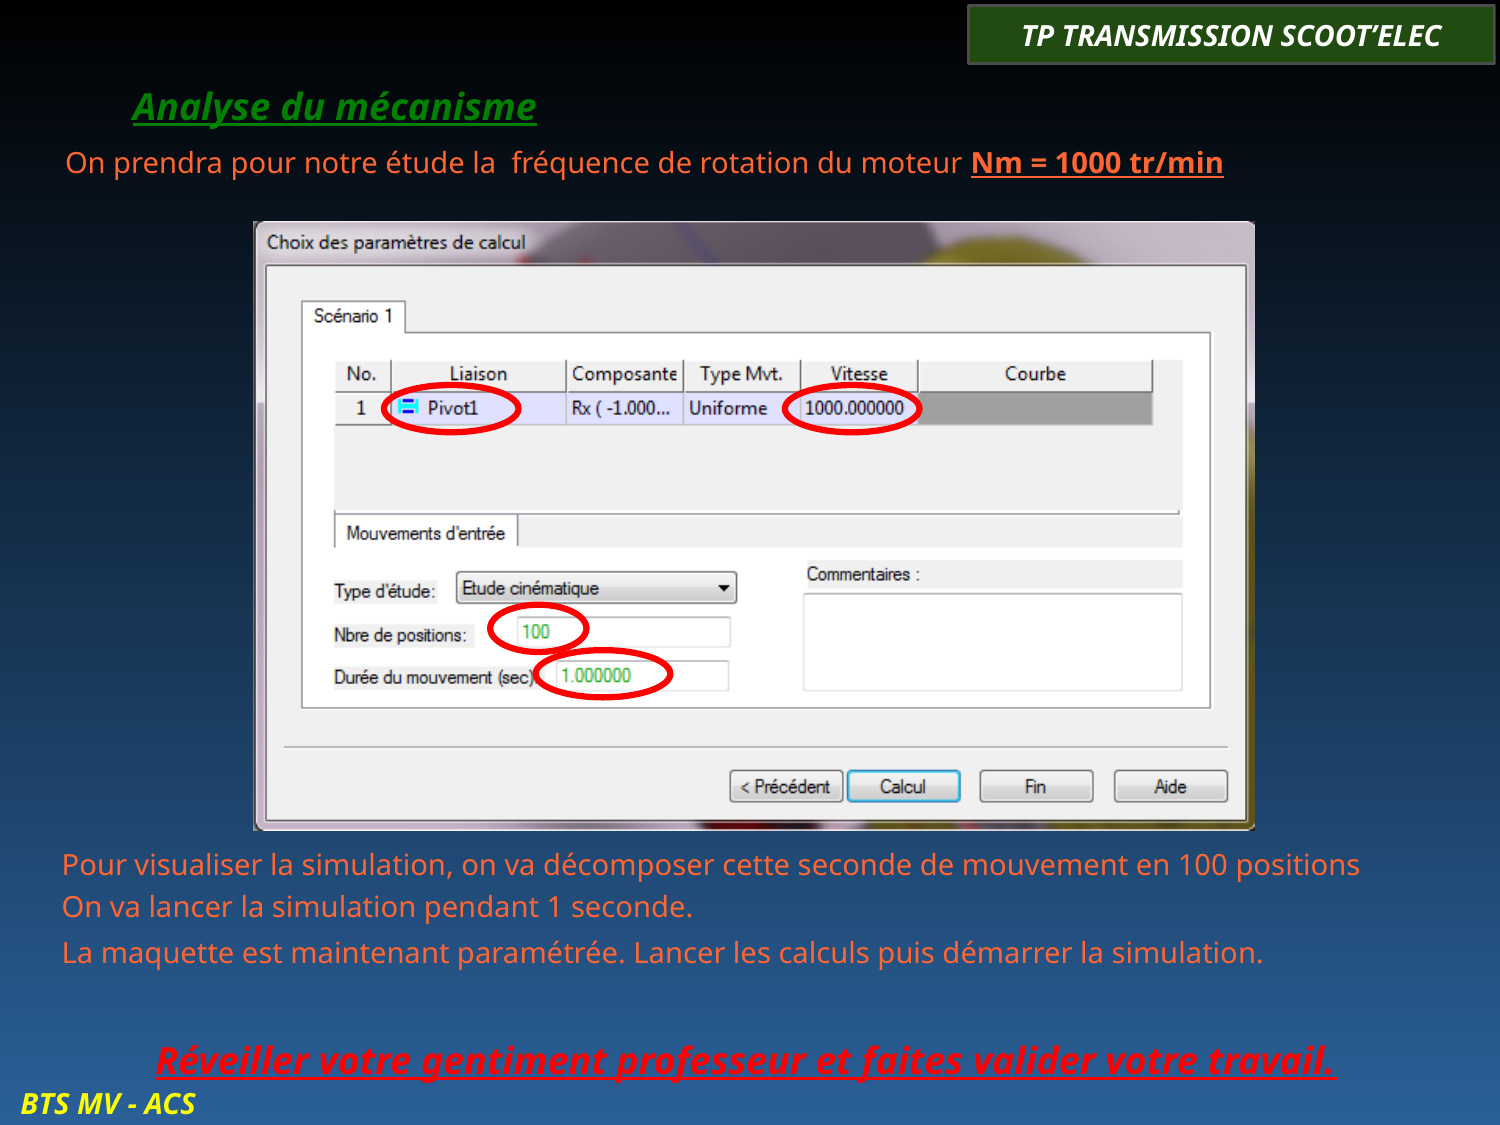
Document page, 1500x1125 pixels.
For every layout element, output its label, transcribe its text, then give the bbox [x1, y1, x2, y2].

text_box La maquette est maintenant paramétrée. Lancer les calculs puis démarrer la simulation. [46, 926, 1395, 977]
picture [253, 221, 1255, 831]
text_box Réveiller votre gentiment professeur et faites valider votre travail. [124, 1029, 1368, 1090]
text_box On prendra pour notre étude la fréquence de rotation du moteur Nm = 1000 tr/min [50, 136, 1418, 187]
text_box Analyse du mécanisme [118, 75, 1446, 136]
text_box Pour visualiser la simulation, on va décomposer cette seconde de mouvement en 100 positions [46, 839, 1395, 889]
text_box On va lancer la simulation pendant 1 seconde. [46, 889, 1395, 926]
